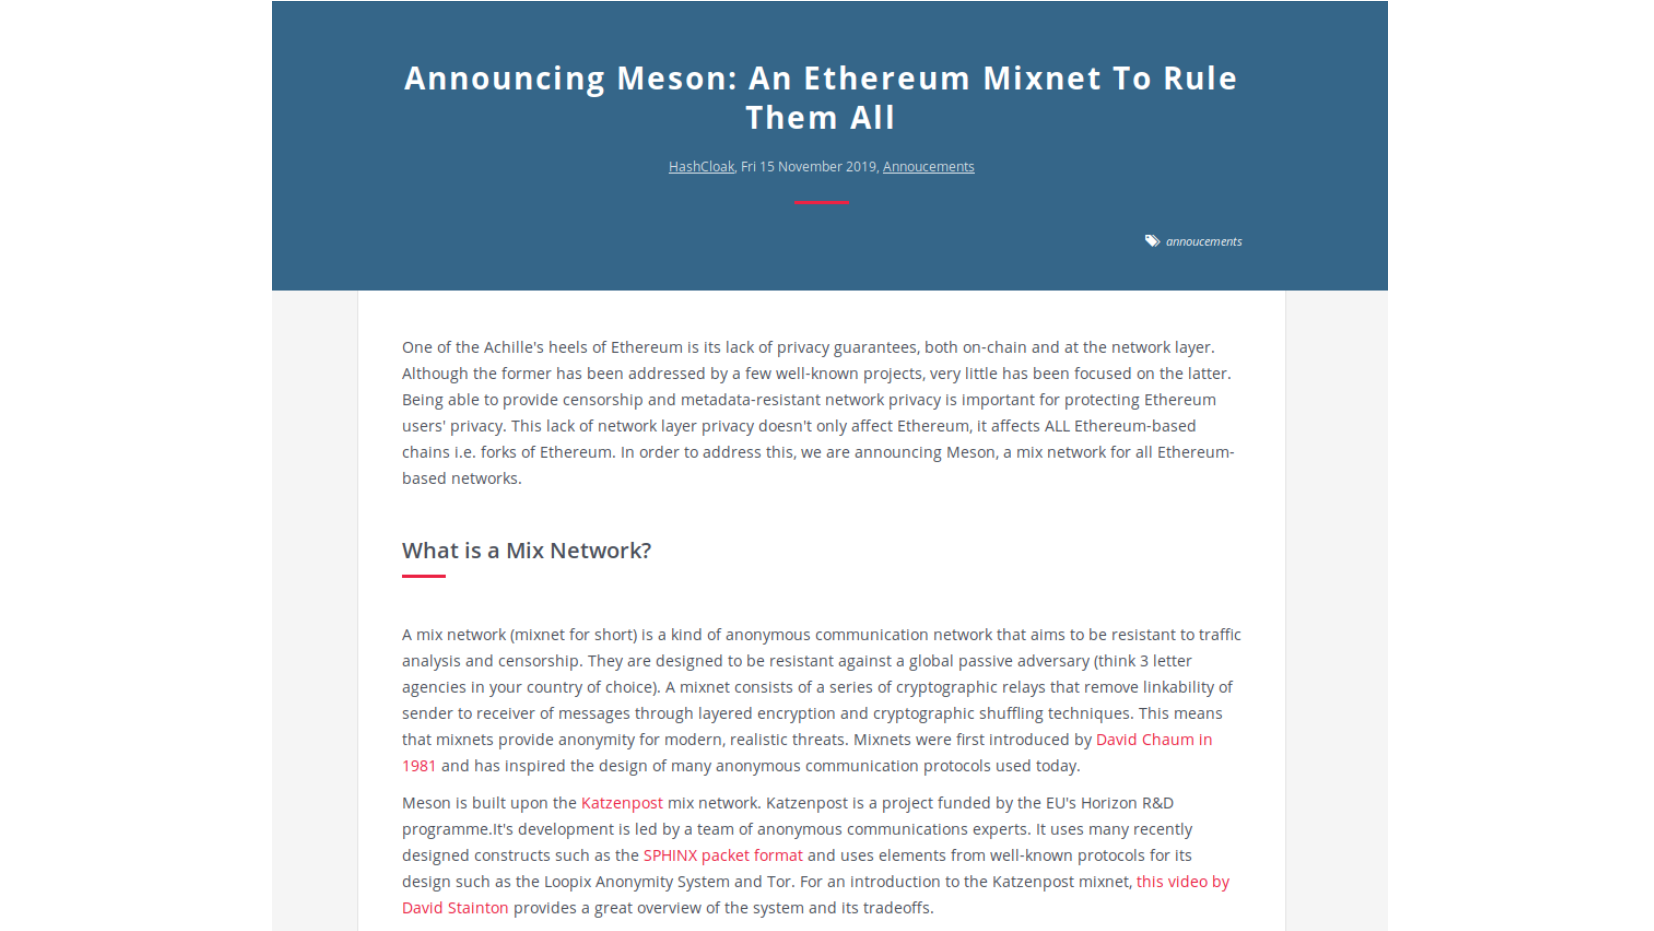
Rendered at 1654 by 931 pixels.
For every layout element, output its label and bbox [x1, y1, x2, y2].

picture [272, 1, 1388, 931]
